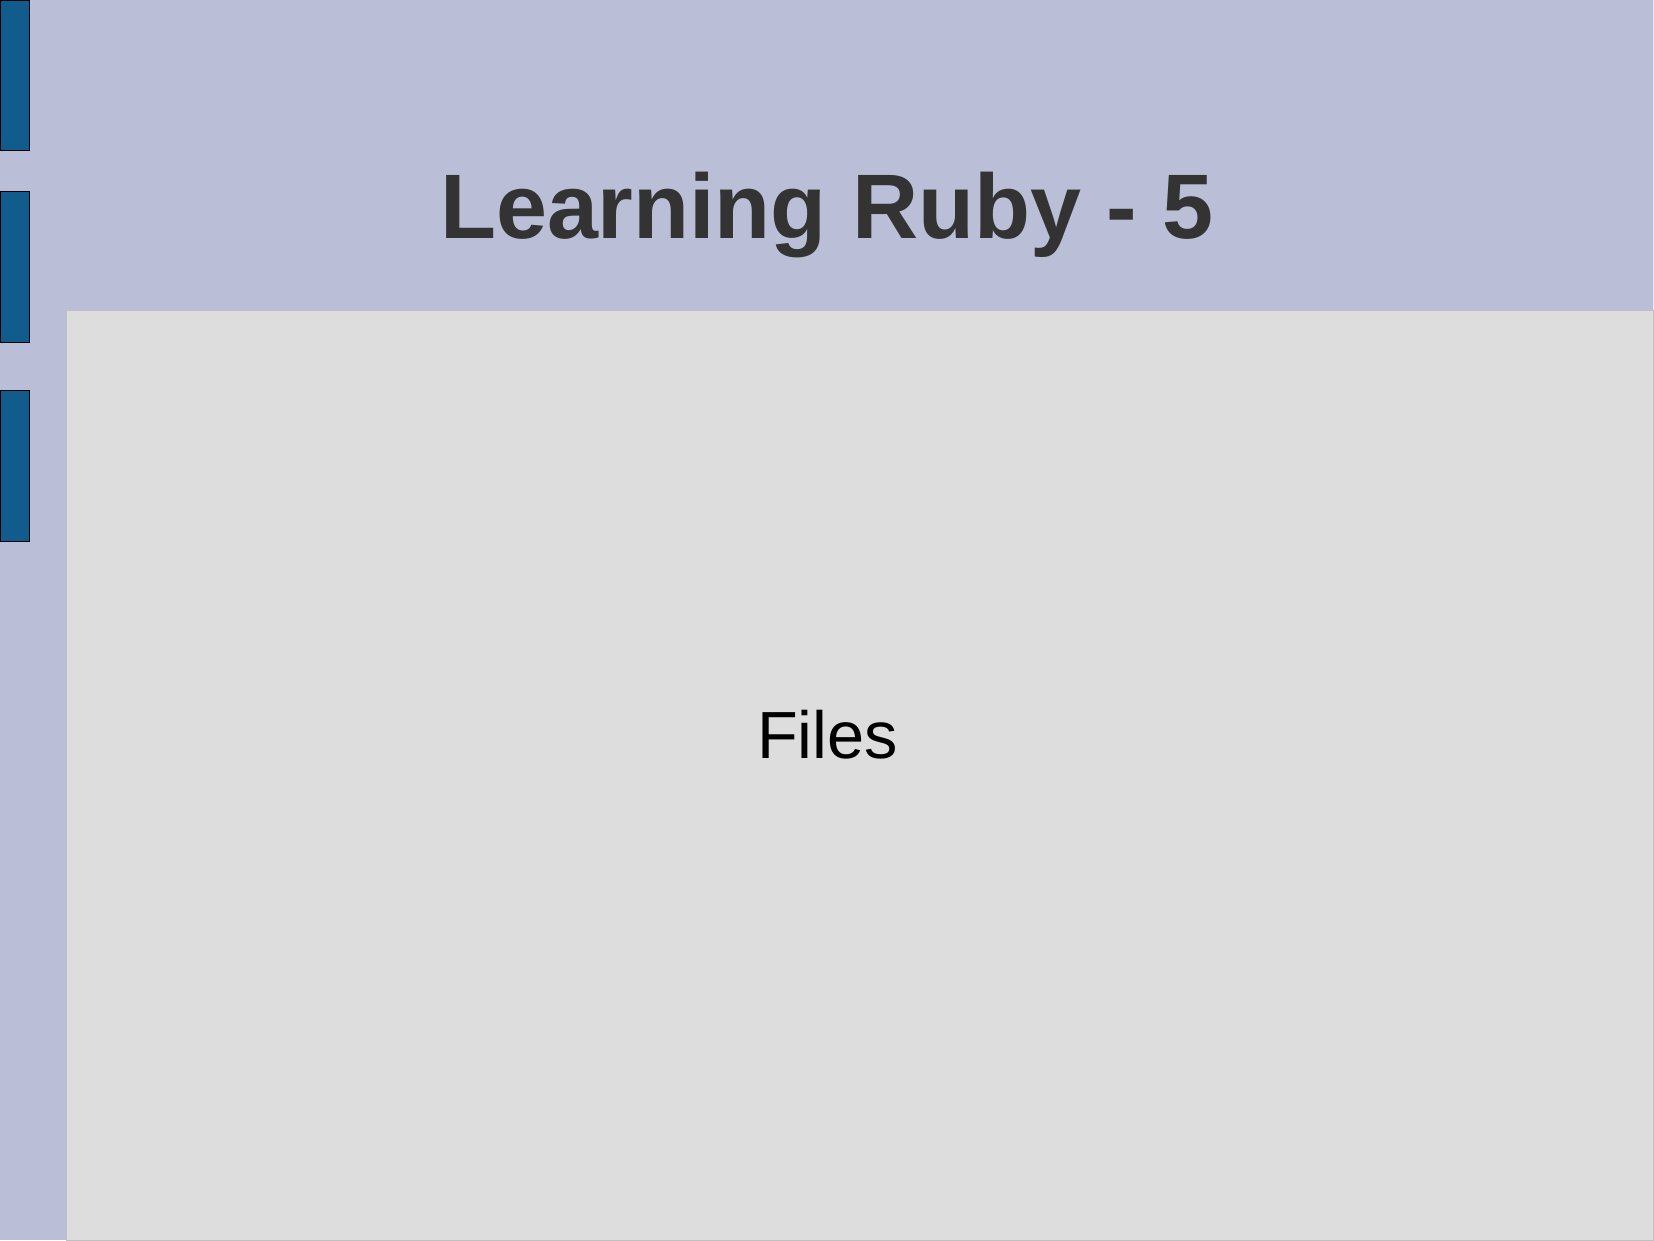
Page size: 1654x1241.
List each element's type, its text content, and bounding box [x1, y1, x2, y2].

title Learning Ruby - 5 [121, 102, 1534, 311]
subtitle Files [121, 344, 1534, 1127]
